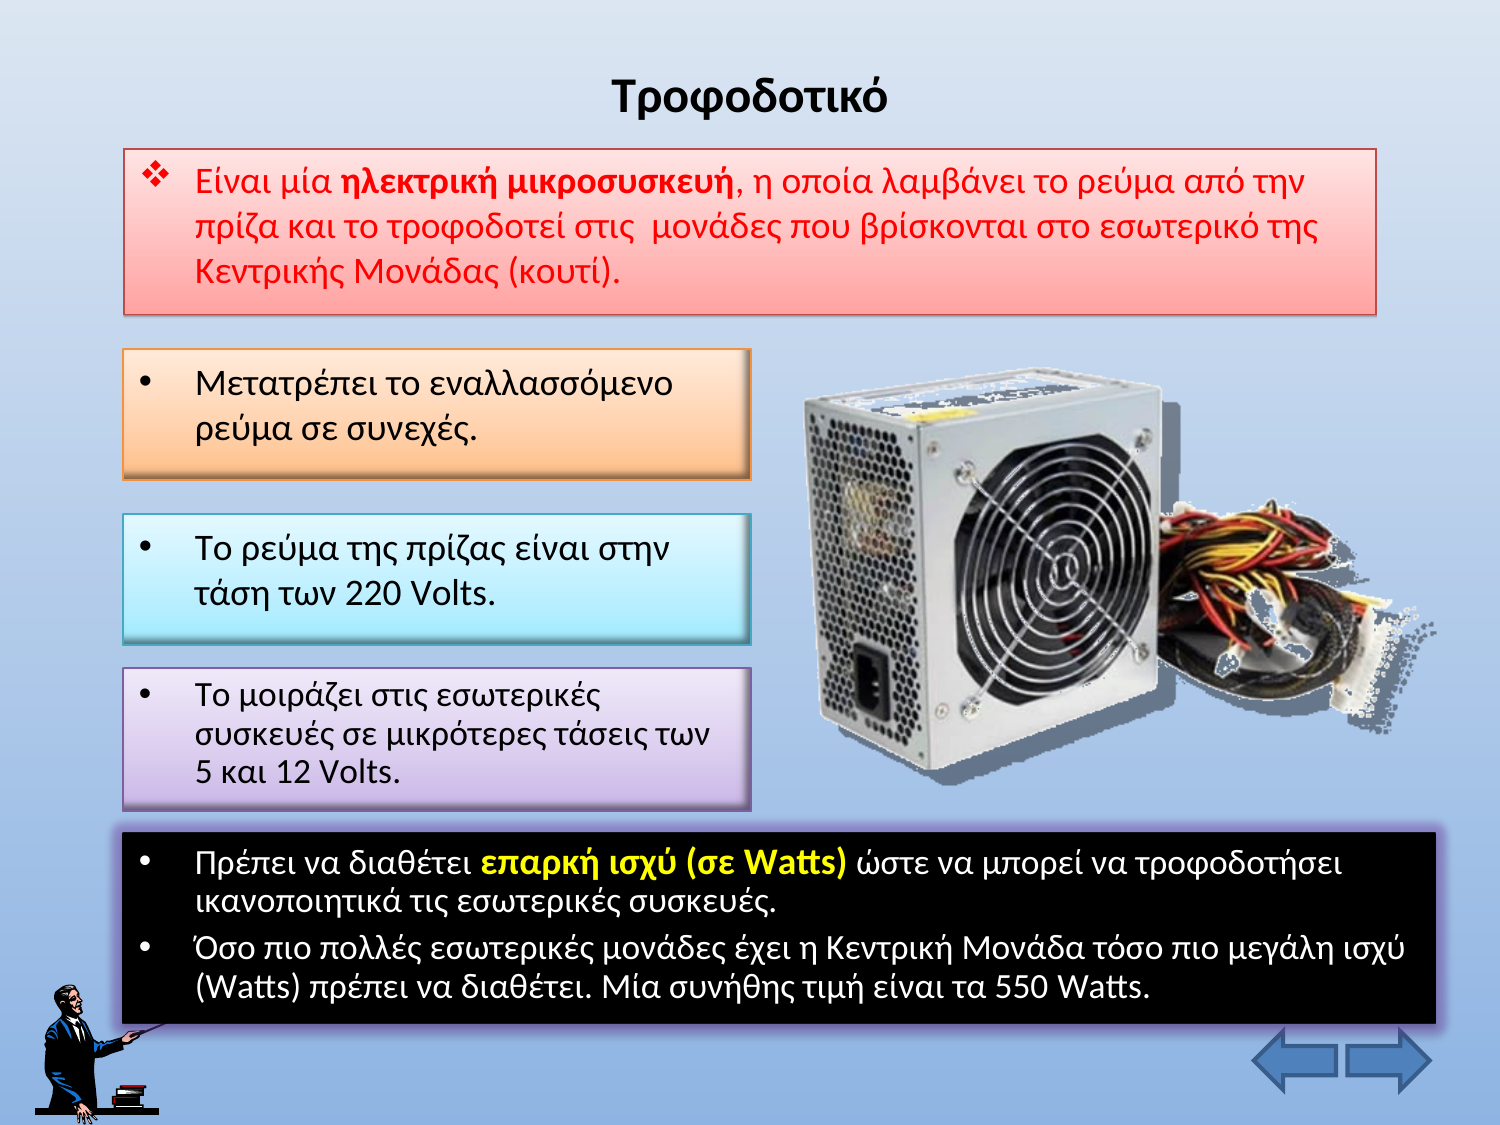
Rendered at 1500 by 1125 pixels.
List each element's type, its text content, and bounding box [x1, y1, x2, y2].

title Τροφοδοτικό [75, 45, 1426, 141]
text_box Είναι μία ηλεκτρική μικροσυσκευή, η οποία λαμβάνει το ρεύμα από την πρίζα και το τροφοδοτεί στις μονάδες που βρίσκονται στο εσωτερικό της Κεντρικής Μονάδας (κουτί). [123, 148, 1377, 315]
text_box Το μοιράζει στις εσωτερικές συσκευές σε μικρότερες τάσεις των 5 και 12 Volts. [123, 668, 751, 804]
text_box Μετατρέπει το εναλλασσόμενο ρεύμα σε συνεχές. [123, 350, 751, 480]
picture [90, 334, 1468, 1060]
text_box Το ρεύμα της πρίζας είναι στην τάση των 220 Volts. [123, 515, 751, 646]
text_box Πρέπει να διαθέτει επαρκή ισχύ (σε Watts) ώστε να μπορεί να τροφοδοτήσει ικανοποιητικά τις εσωτερικές συσκευές. Όσο πιο πολλές εσωτερικές μονάδες έχει η Κεντρική Μονάδα τόσο πιο μεγάλη ισχύ (Watts) πρέπει να διαθέτει. Μία συνήθης τιμή είναι τα 550 Watts. [123, 834, 1436, 1024]
